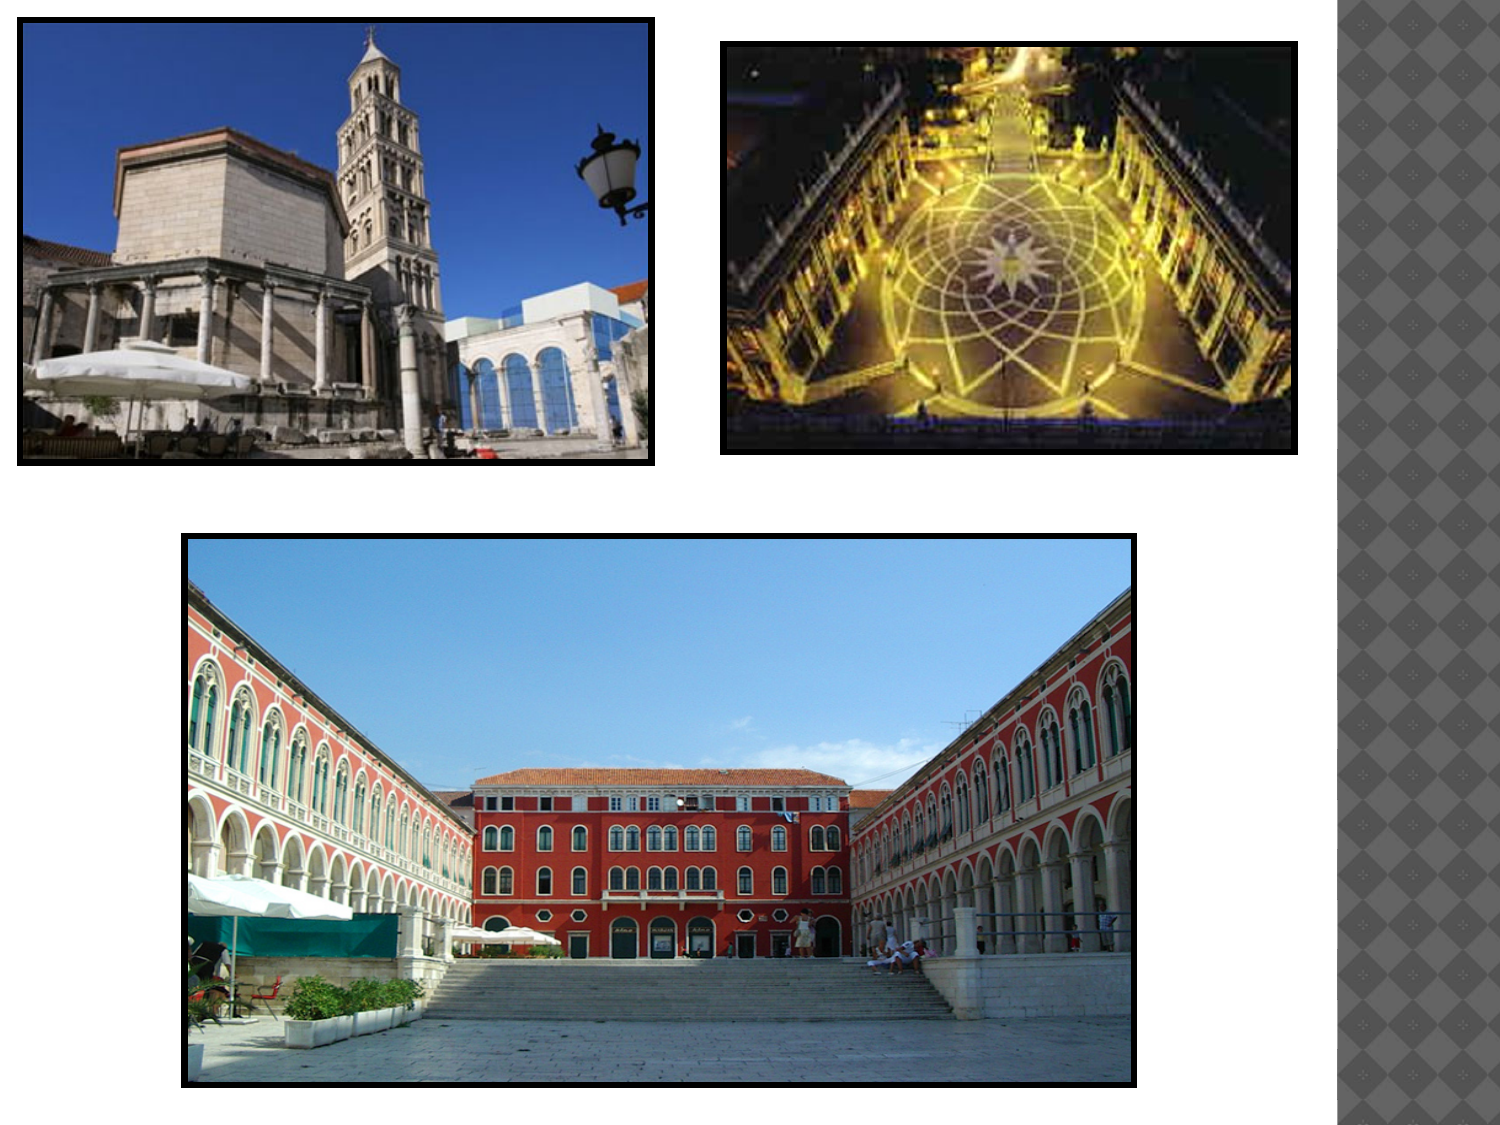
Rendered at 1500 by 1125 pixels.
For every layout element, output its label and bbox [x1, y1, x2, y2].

picture [726, 46, 1292, 450]
picture [23, 23, 649, 460]
picture [187, 539, 1132, 1082]
picture [1337, 0, 1500, 1125]
